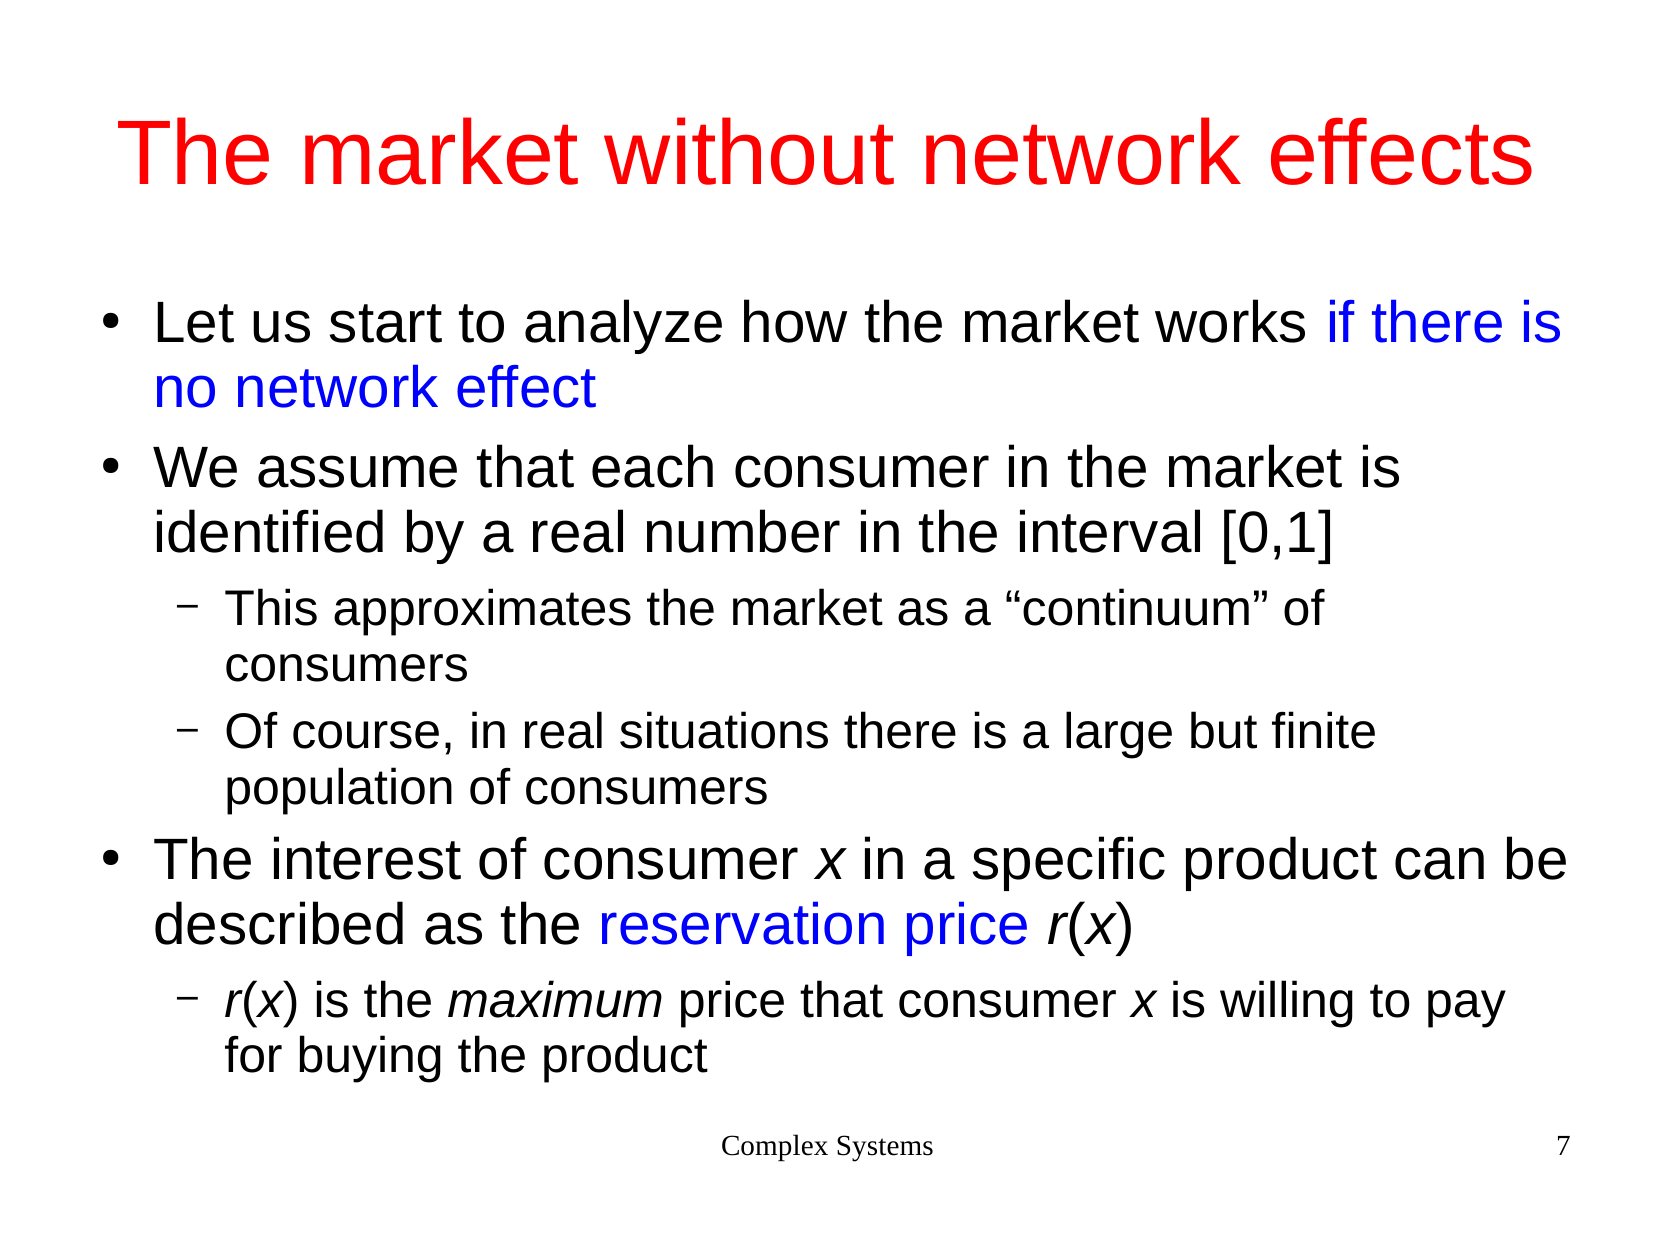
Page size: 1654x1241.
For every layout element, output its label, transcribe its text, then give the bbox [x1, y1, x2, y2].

list Let us start to analyze how the market works if there is no network effect We assume that each consumer in the market is identified by a real number in the interval [0,1] This approximates the market as a “continuum” of consumers Of course, in real situations there is a large but finite population of consumers The interest of consumer x in a specific product can be described as the reservation price r(x) r(x) is the maximum price that consumer x is willing to pay for buying the product [82, 290, 1571, 1109]
title The market without network effects [82, 49, 1571, 257]
